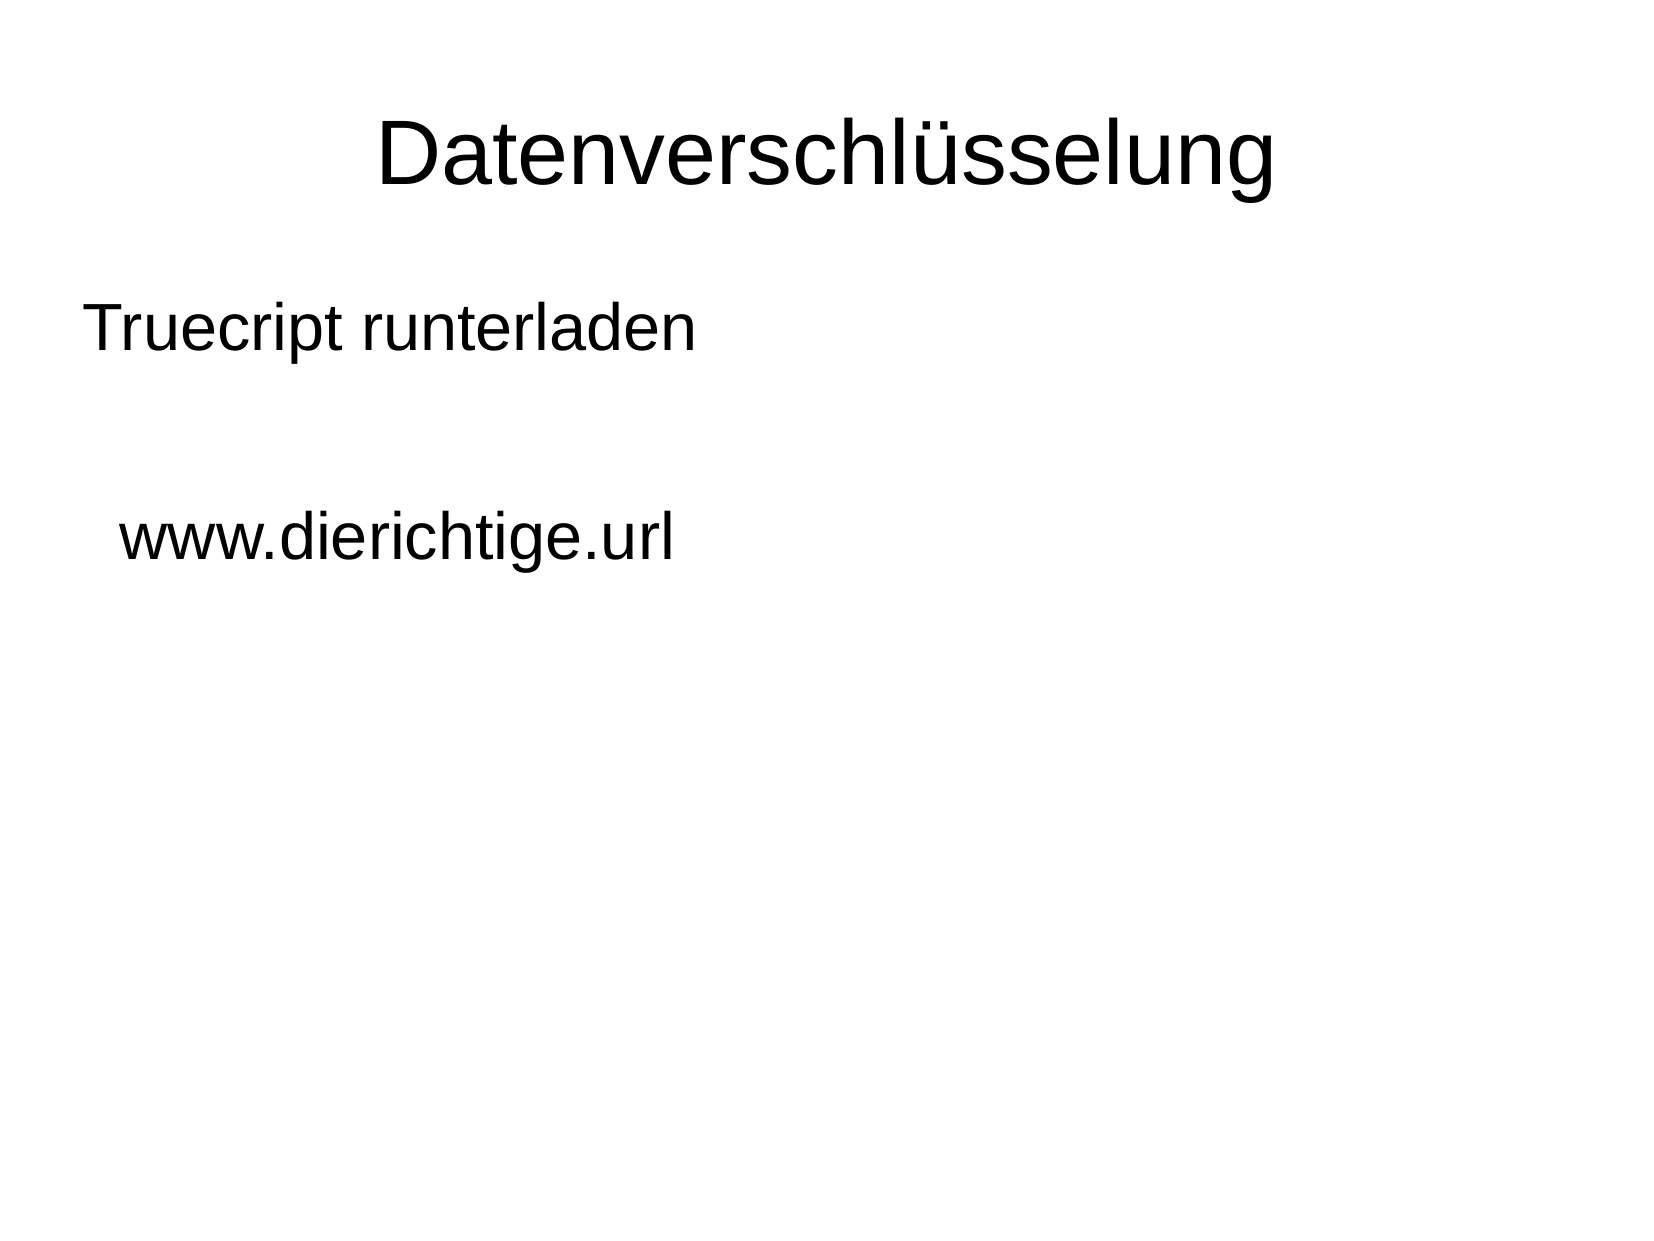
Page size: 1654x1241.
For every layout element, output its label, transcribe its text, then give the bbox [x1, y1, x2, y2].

list Truecript runterladen www.dierichtige.url [82, 290, 1571, 1010]
title Datenverschlüsselung [82, 49, 1571, 257]
